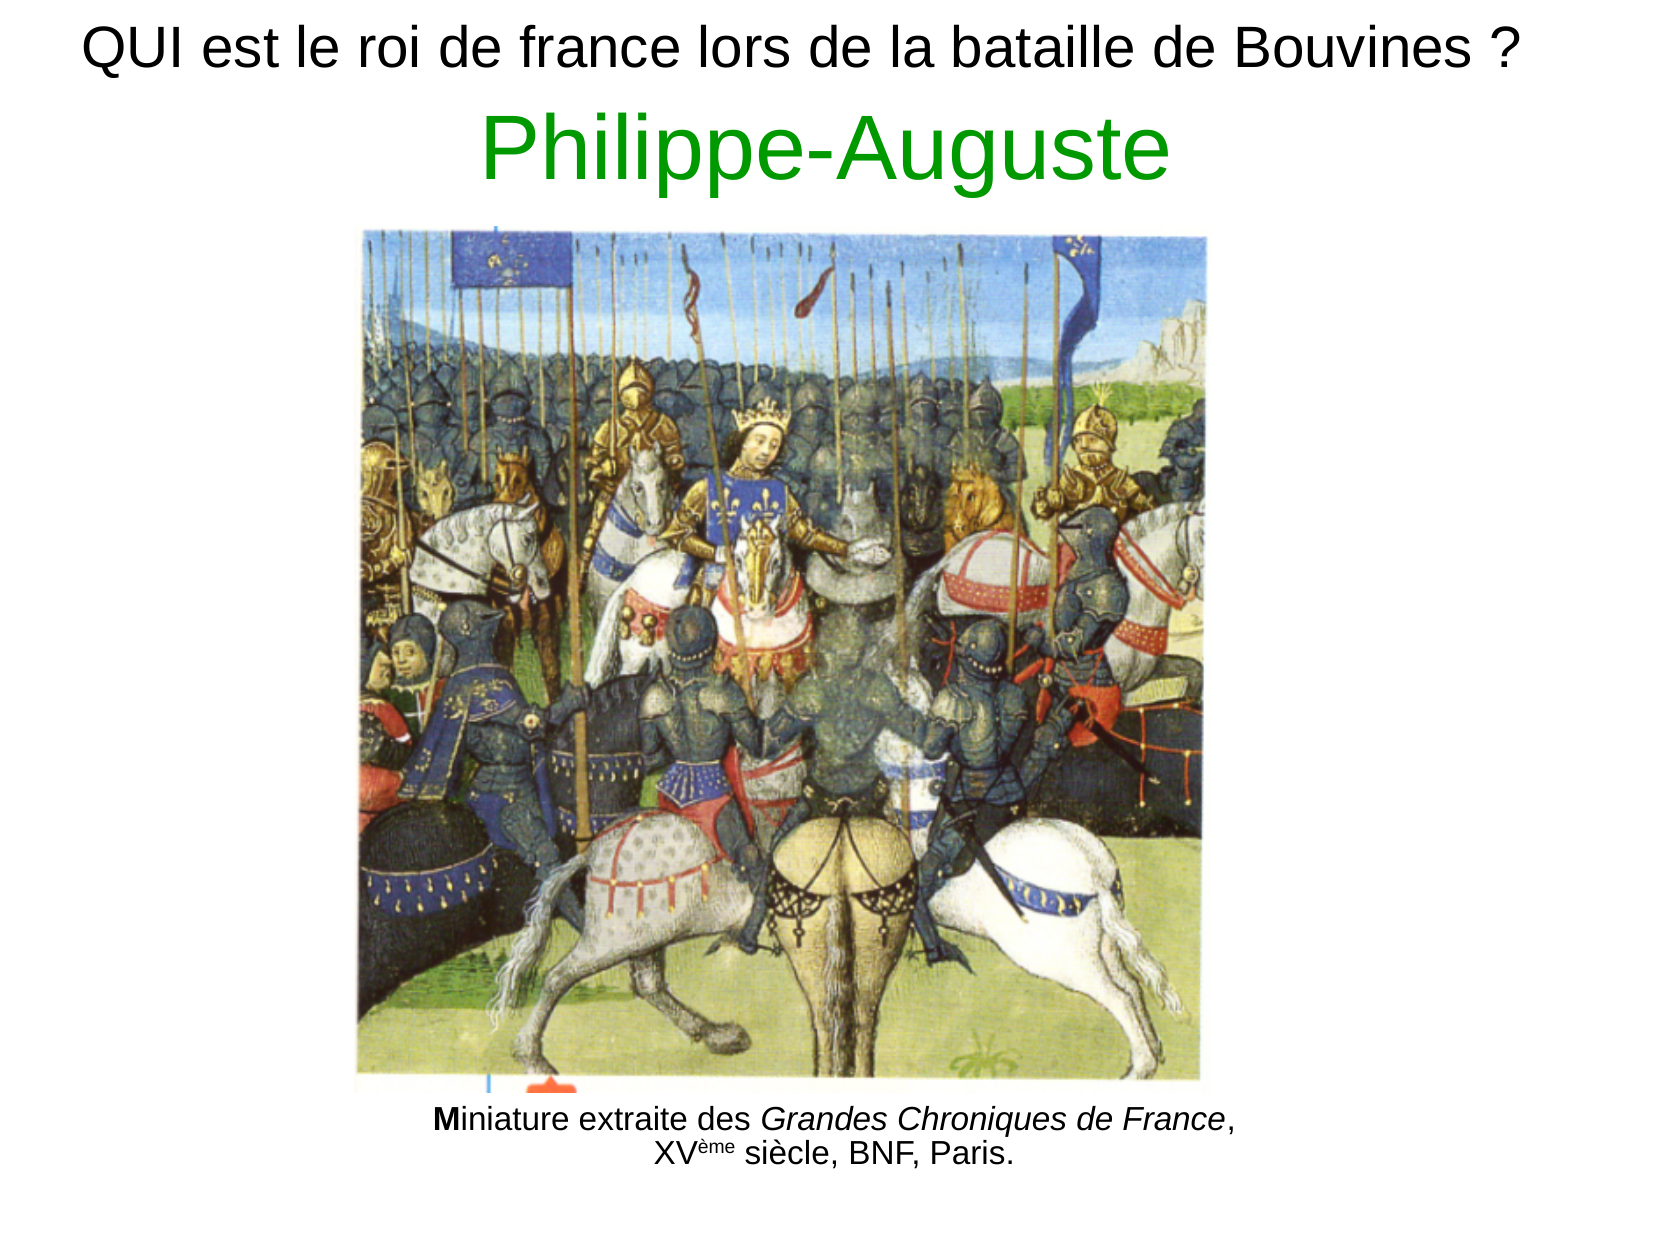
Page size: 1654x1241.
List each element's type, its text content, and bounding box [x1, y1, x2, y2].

text_box Miniature extraite des Grandes Chroniques de France, XVème siècle, BNF, Paris. [133, 1092, 1536, 1241]
text_box Philippe-Auguste [413, 89, 1241, 310]
picture [354, 226, 1211, 1093]
text_box QUI est le roi de france lors de la bataille de Bouvines ? [0, 0, 1625, 165]
